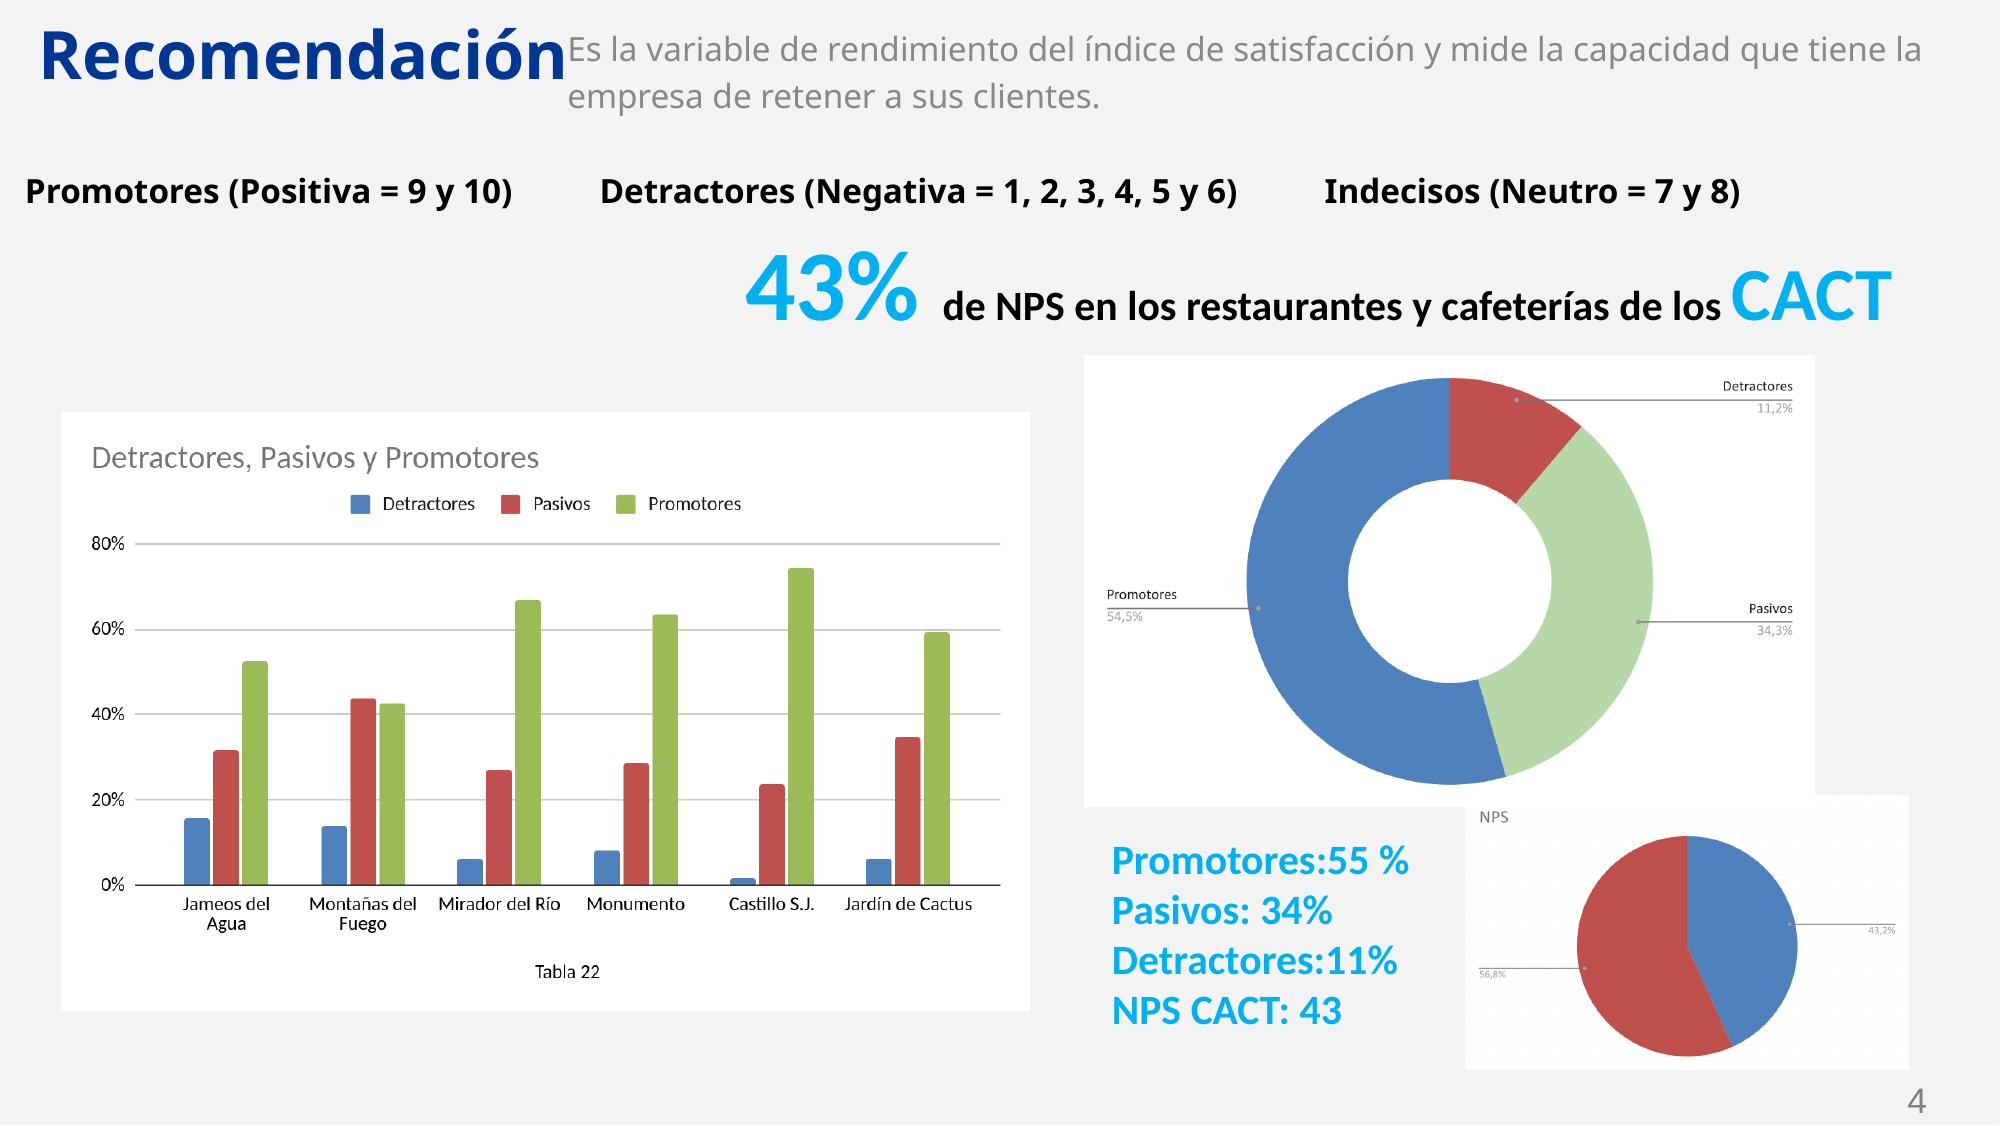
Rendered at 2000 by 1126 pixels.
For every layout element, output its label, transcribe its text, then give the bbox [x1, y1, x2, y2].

picture [61, 412, 1030, 1011]
text_box Promotores:55 % Pasivos: 34% Detractores:11% NPS CACT: 43 [1096, 825, 1465, 1052]
picture [1084, 355, 1909, 1070]
text_box Recomendación [38, 0, 1110, 106]
text_box Promotores (Positiva = 9 y 10) Detractores (Negativa = 1, 2, 3, 4, 5 y 6) Indecisos (Neutro = 7 y 8) [24, 137, 1834, 243]
slide_number 1 [1478, 1069, 1945, 1126]
text_box 43% de NPS en los restaurantes y cafeterías de los CACT [588, 229, 1909, 350]
text_box Es la variable de rendimiento del índice de satisfacción y mide la capacidad que tiene la empresa de retener a sus clientes. [539, 2, 2000, 229]
